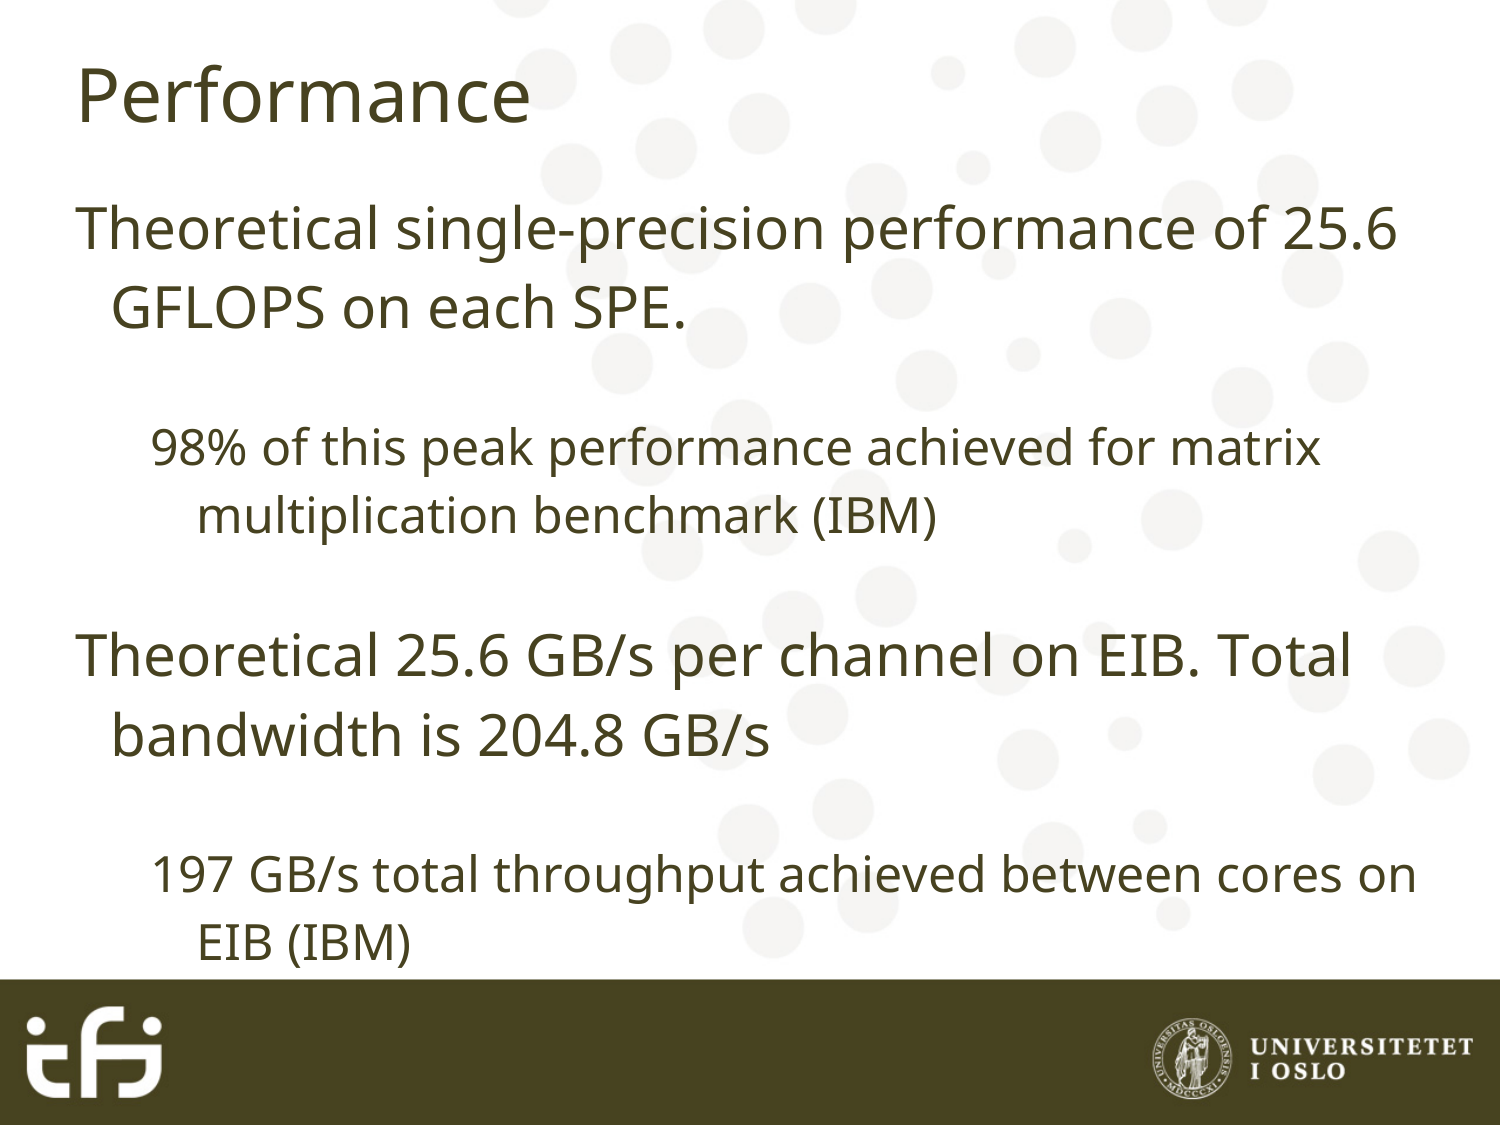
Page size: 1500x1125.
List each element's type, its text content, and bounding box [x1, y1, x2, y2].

title Performance [75, 47, 1426, 139]
list Theoretical single-precision performance of 25.6 GFLOPS on each SPE. 98% of this peak performance achieved for matrix multiplication benchmark (IBM) Theoretical 25.6 GB/s per channel on EIB. Total bandwidth is 204.8 GB/s 197 GB/s total throughput achieved between cores on EIB (IBM) [75, 187, 1426, 923]
picture [0, 0, 1500, 1125]
